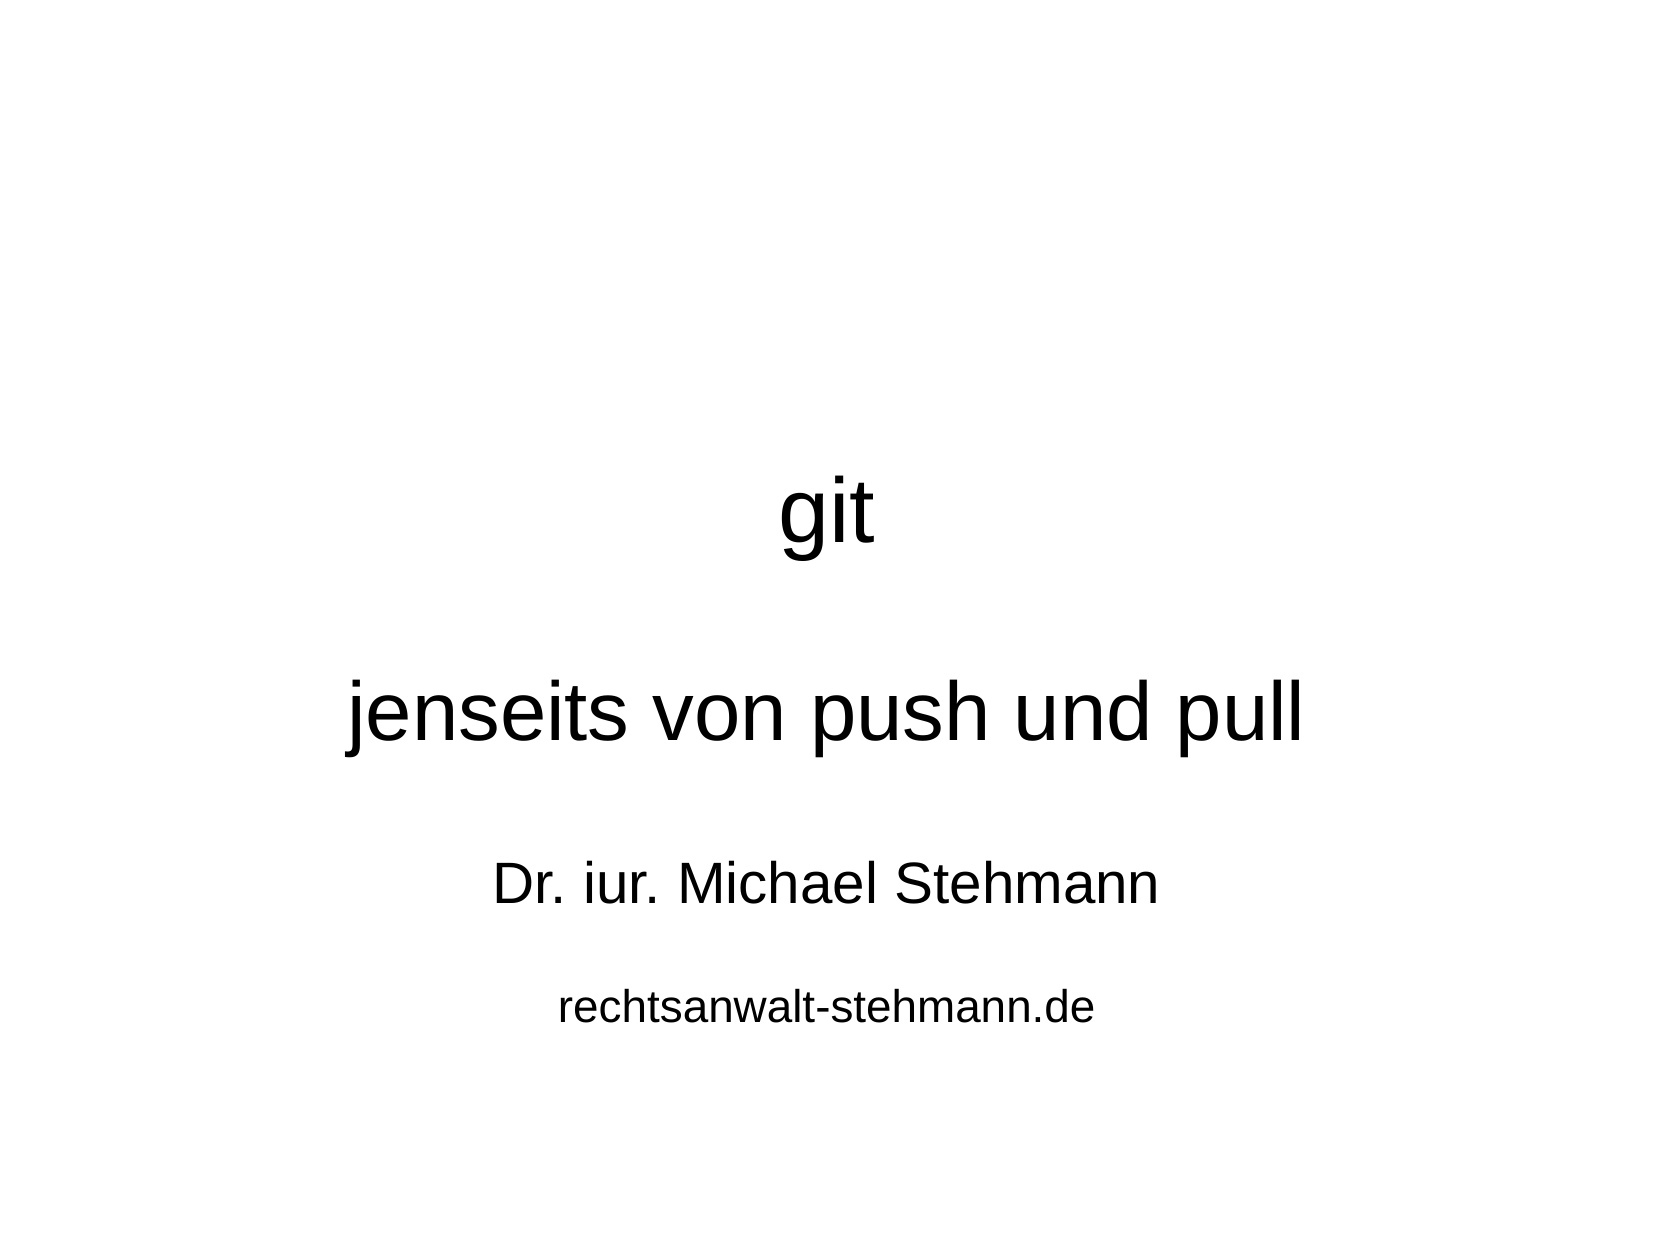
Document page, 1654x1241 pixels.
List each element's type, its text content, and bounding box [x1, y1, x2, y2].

subtitle git jenseits von push und pull Dr. iur. Michael Stehmann rechtsanwalt-stehmann.de [82, 290, 1571, 1109]
